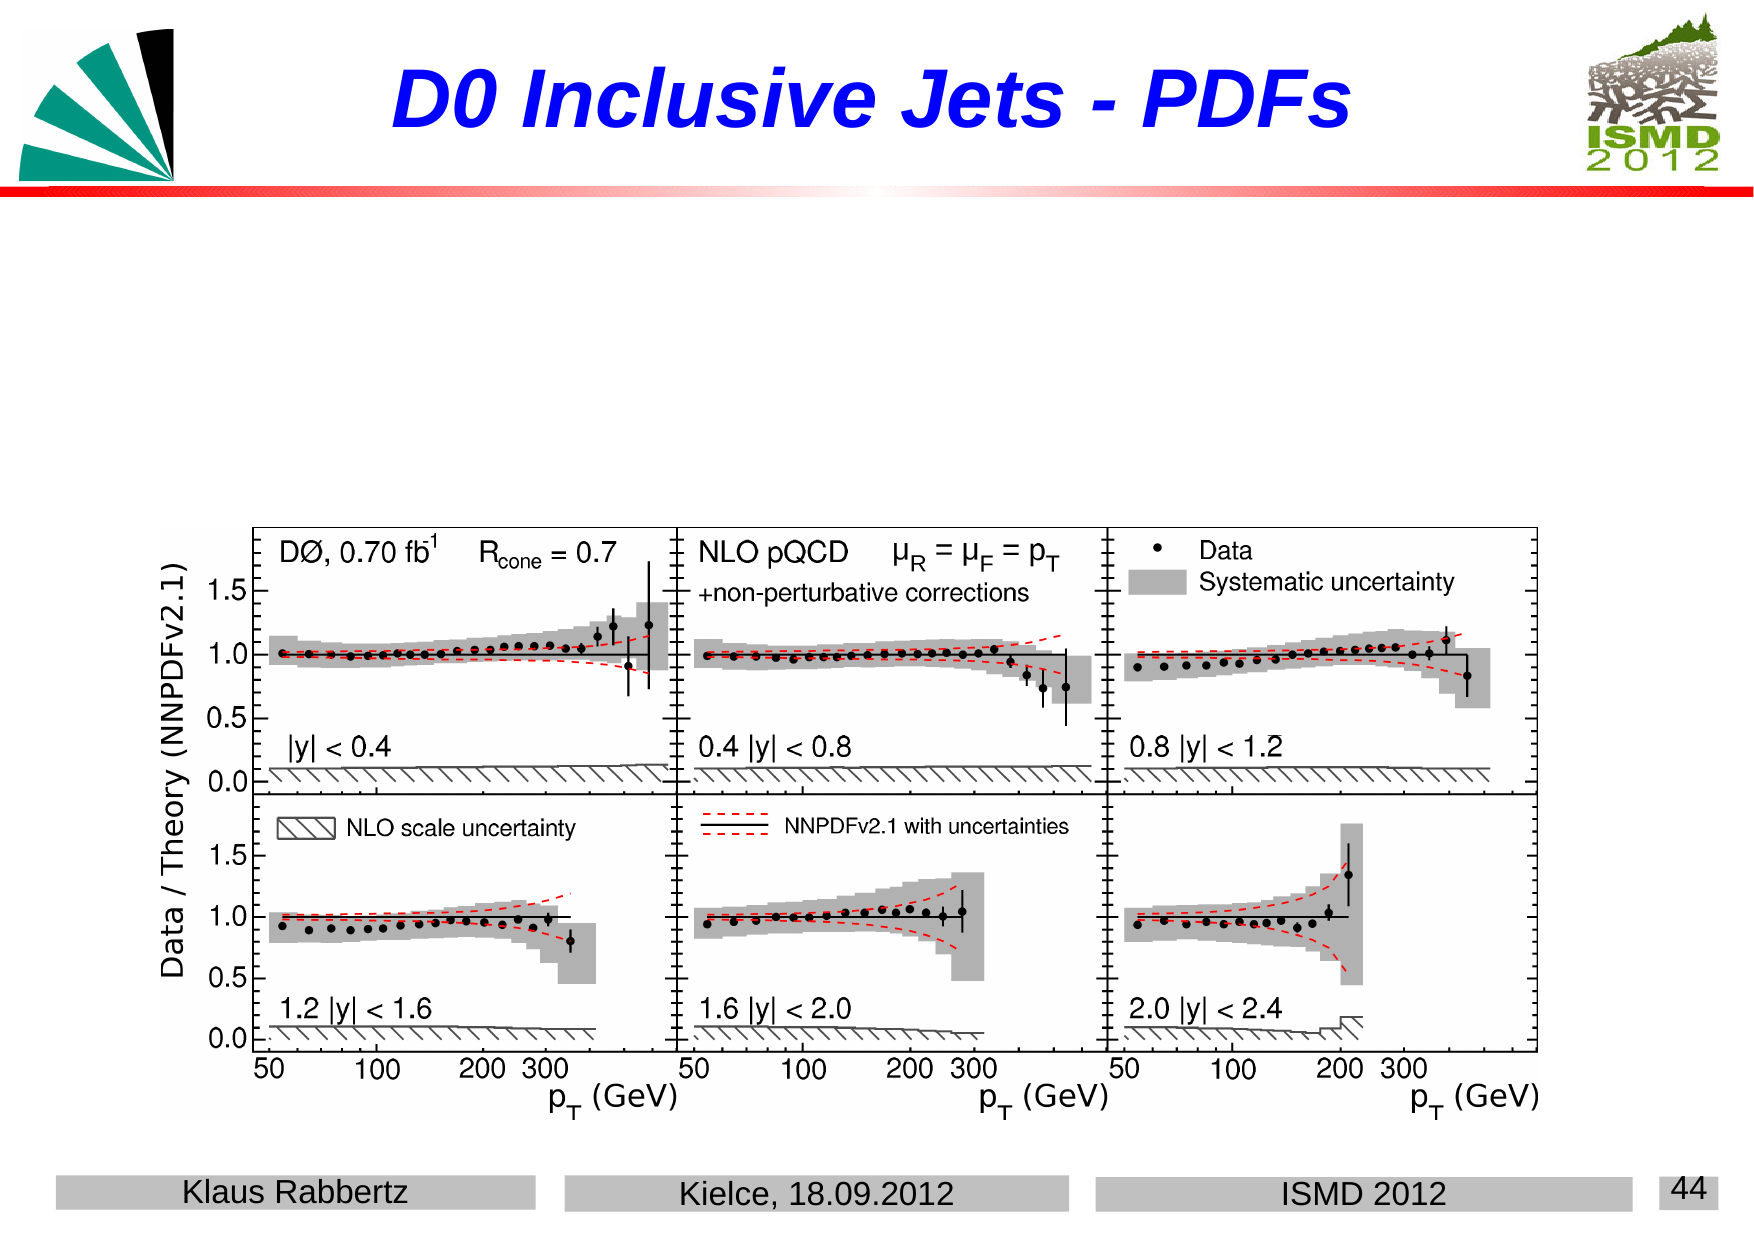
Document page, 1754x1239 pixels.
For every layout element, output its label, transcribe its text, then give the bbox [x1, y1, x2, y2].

picture [1579, 5, 1727, 177]
title D0 Inclusive Jets - PDFs [220, 16, 1525, 182]
picture [161, 527, 1538, 1120]
picture [19, 29, 174, 183]
